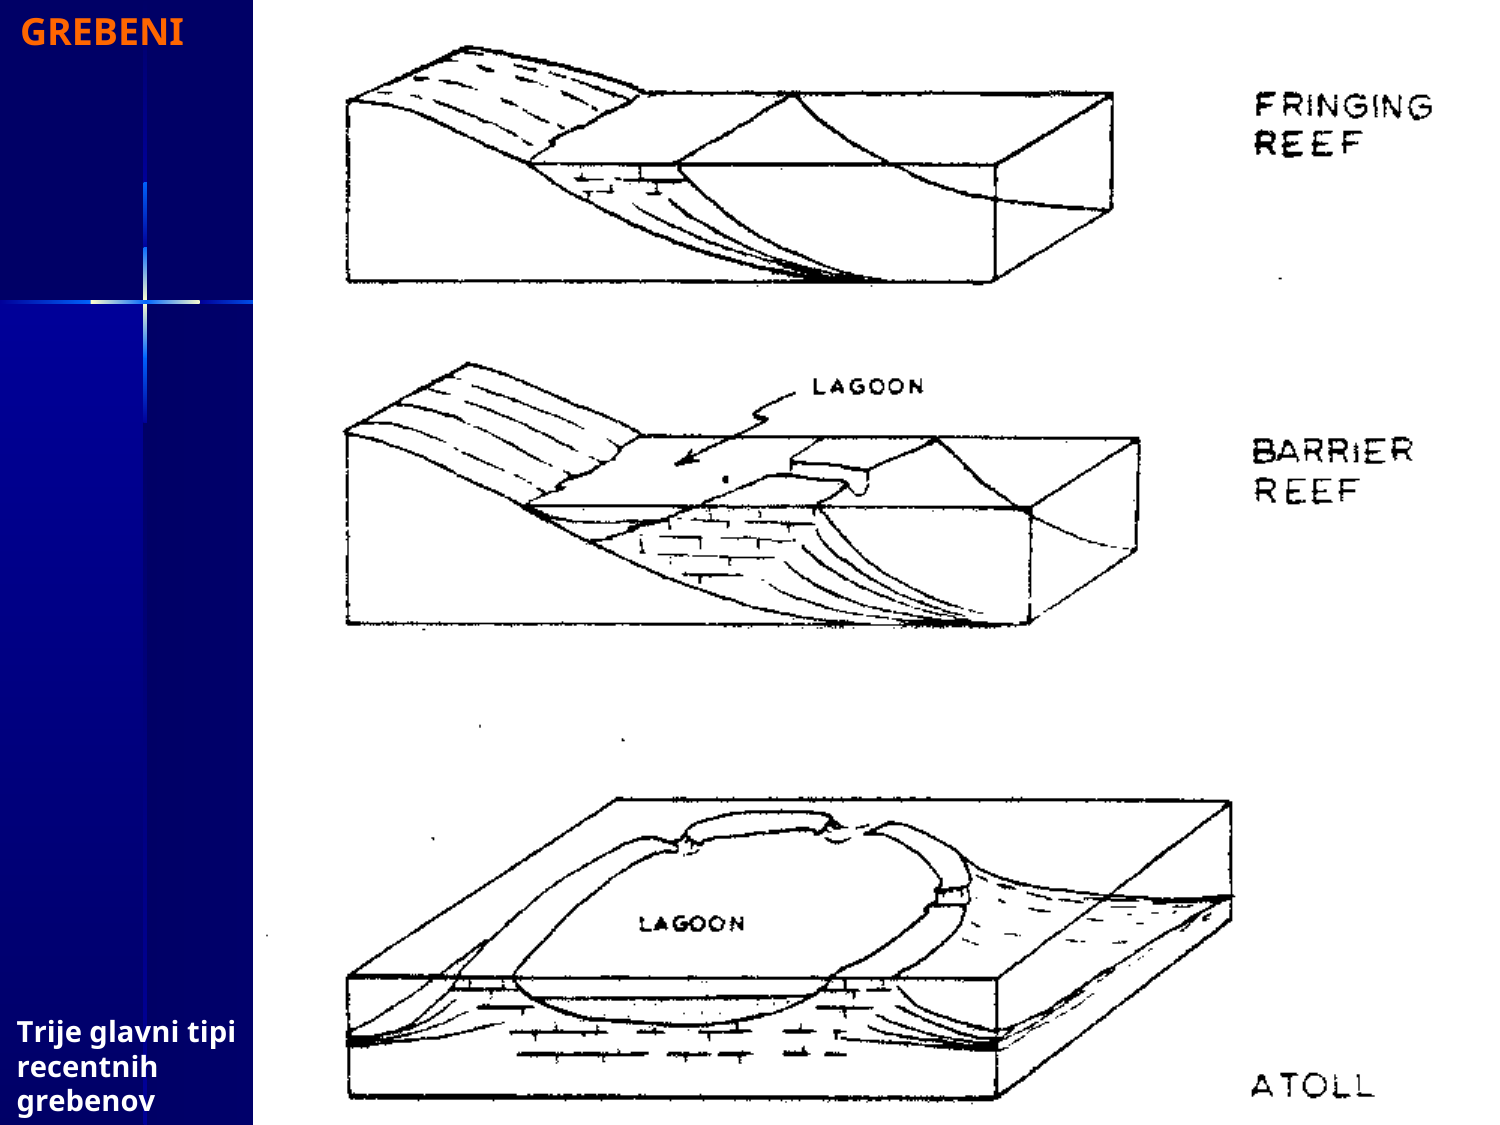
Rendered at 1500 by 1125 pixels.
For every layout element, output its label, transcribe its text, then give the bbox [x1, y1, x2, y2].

picture [253, 0, 1500, 1125]
text_box GREBENI [5, 0, 200, 61]
text_box Trije glavni tipi recentnih grebenov [1, 1005, 260, 1125]
